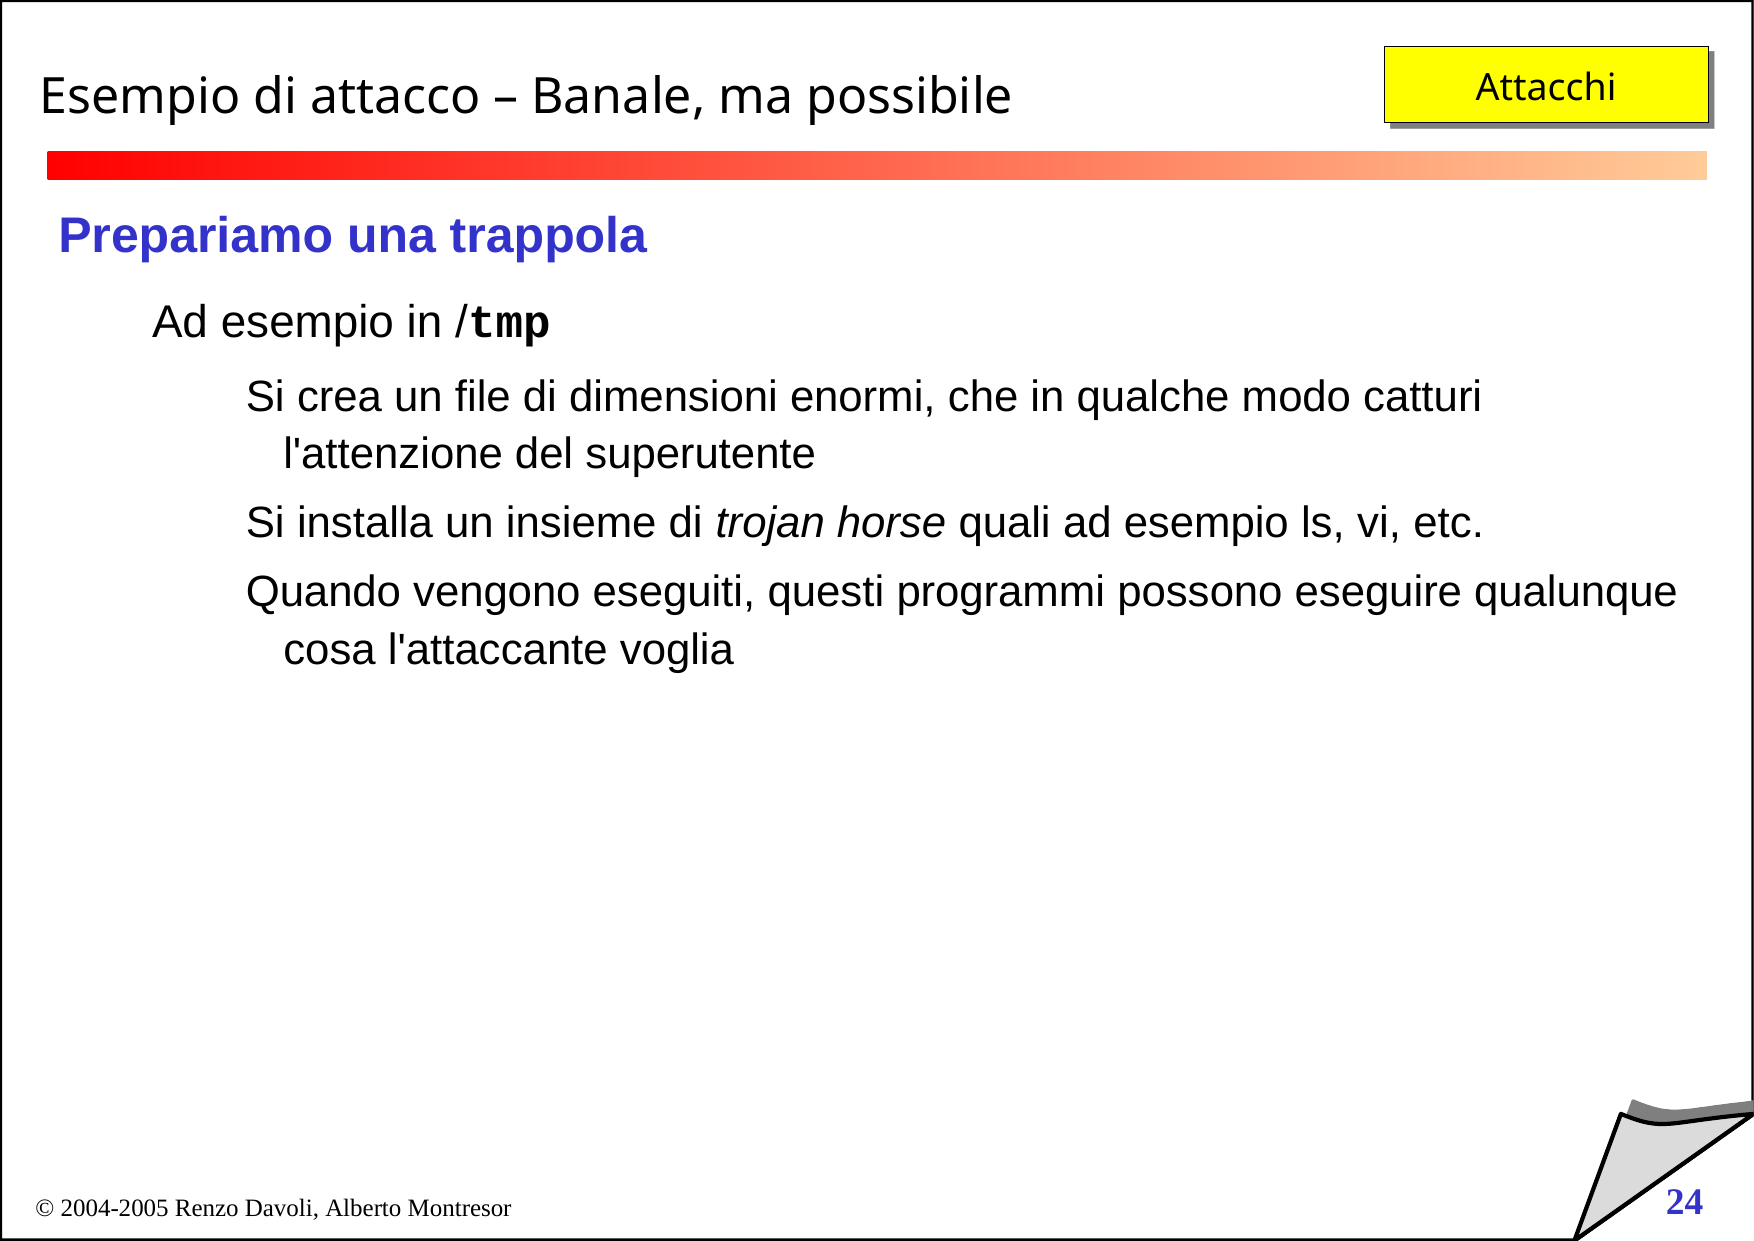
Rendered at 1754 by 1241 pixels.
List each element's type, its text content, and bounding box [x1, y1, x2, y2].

list Prepariamo una trappola Ad esempio in /tmp Si crea un file di dimensioni enormi, che in qualche modo catturi l'attenzione del superutente Si installa un insieme di trojan horse quali ad esempio ls, vi, etc. Quando vengono eseguiti, questi programmi possono eseguire qualunque cosa l'attaccante voglia [58, 206, 1695, 815]
title Esempio di attacco – Banale, ma possibile [40, 49, 1713, 144]
text_box Attacchi [1384, 46, 1709, 123]
